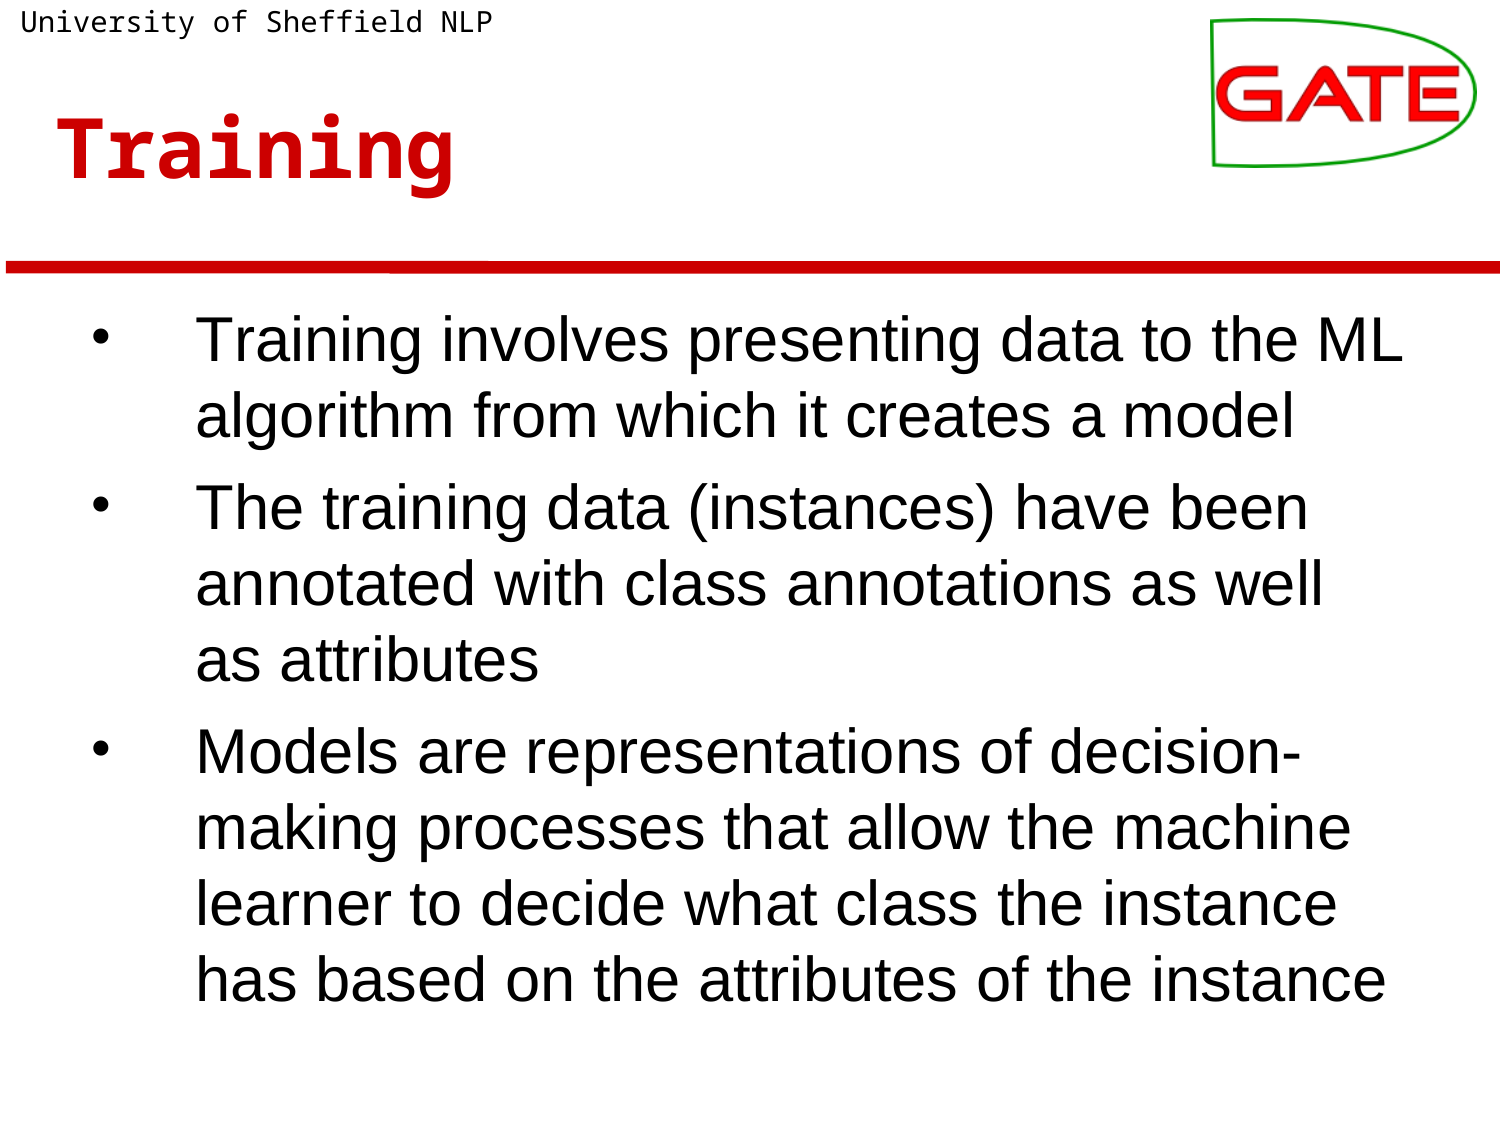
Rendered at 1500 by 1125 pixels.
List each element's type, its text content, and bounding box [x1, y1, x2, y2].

title Training [41, 37, 1390, 253]
picture [1210, 18, 1477, 168]
list Training involves presenting data to the ML algorithm from which it creates a model The training data (instances) have been annotated with class annotations as well as attributes Models are representations of decision-making processes that allow the machine learner to decide what class the instance has based on the attributes of the instance [74, 290, 1424, 1032]
